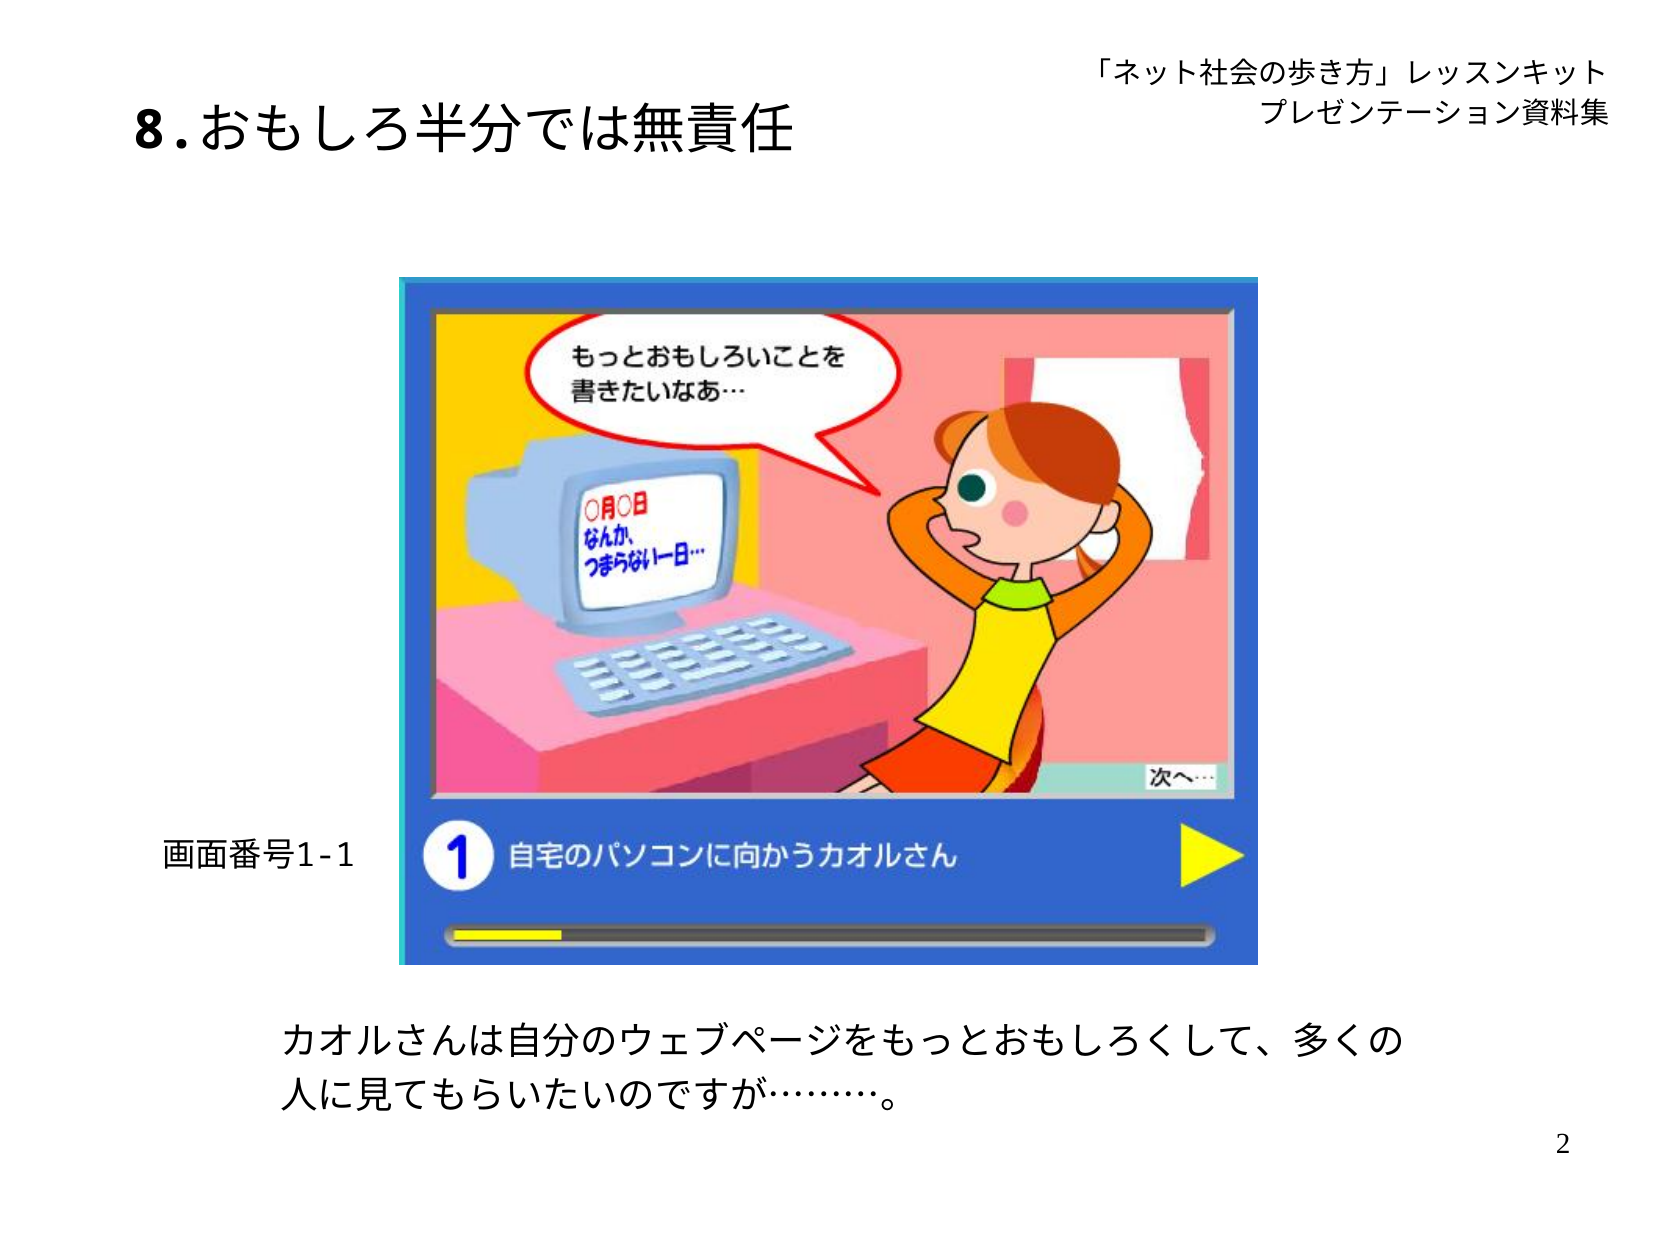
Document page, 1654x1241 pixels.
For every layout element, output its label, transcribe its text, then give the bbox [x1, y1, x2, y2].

picture [399, 277, 1258, 965]
text_box 画面番号1-1 [147, 826, 384, 882]
text_box 8.おもしろ半分では無責任 [118, 88, 1093, 169]
text_box 「ネット社会の歩き方」レッスンキット プレゼンテーション資料集 [1062, 44, 1625, 139]
text_box カオルさんは自分のウェブページをもっとおもしろくして、多くの人に見てもらいたいのですが………。 [265, 1003, 1447, 1128]
